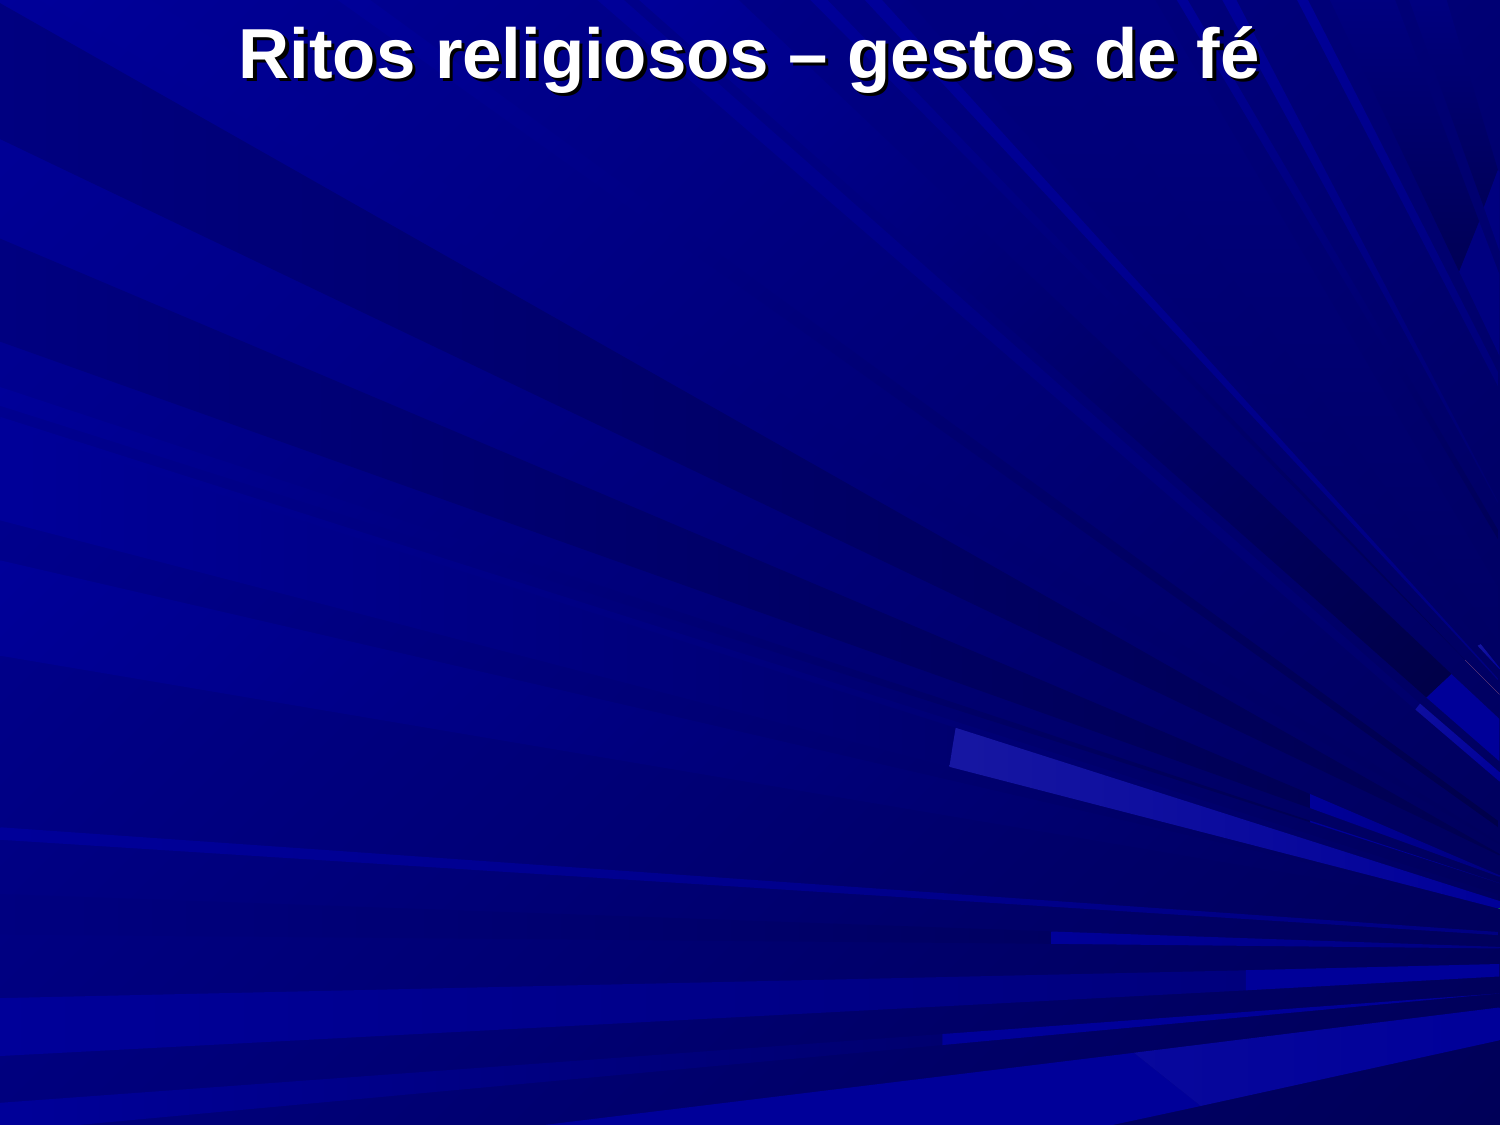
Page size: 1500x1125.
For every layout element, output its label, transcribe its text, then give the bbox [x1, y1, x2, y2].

text_box Ritos religiosos – gestos de fé [0, 0, 1500, 1125]
